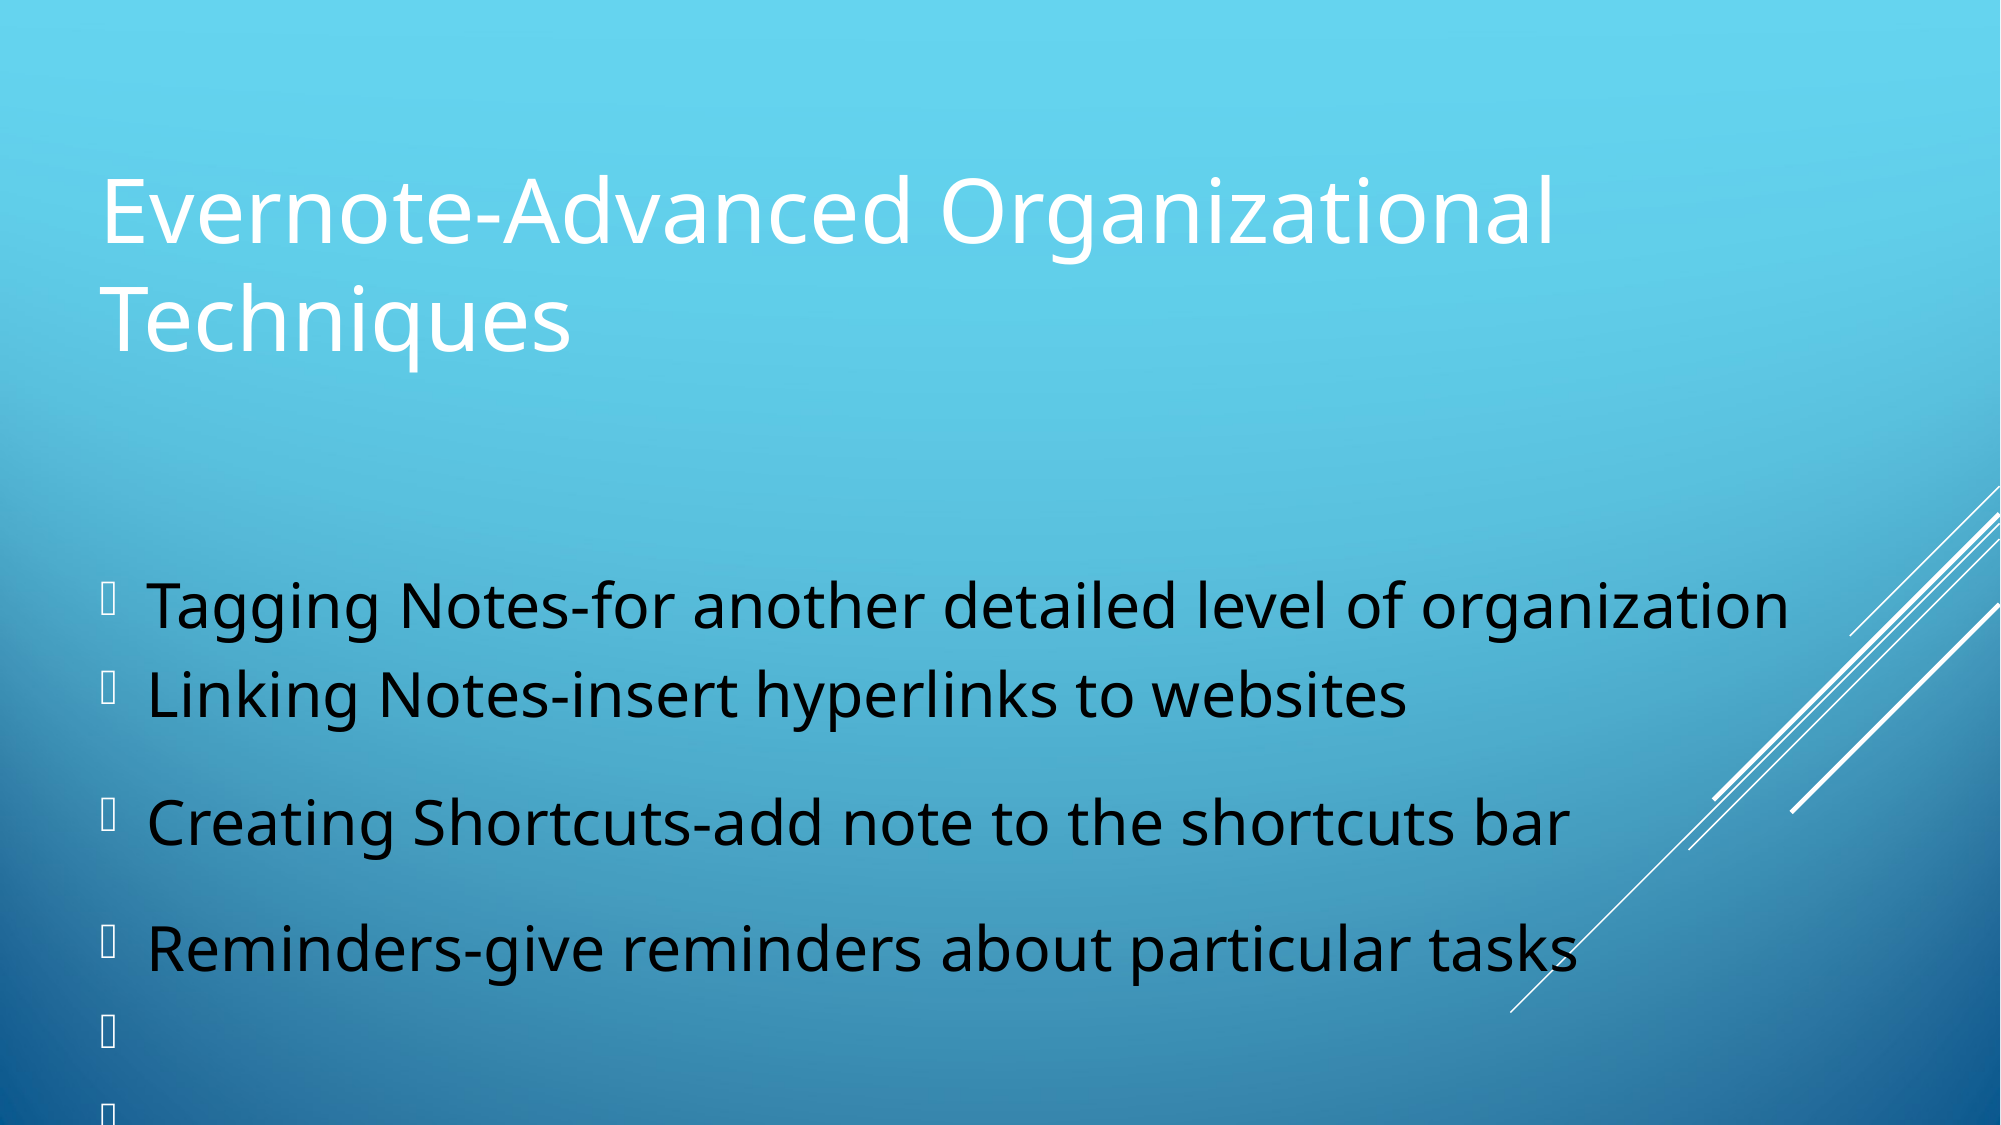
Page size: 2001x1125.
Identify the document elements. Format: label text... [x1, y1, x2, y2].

list Tagging Notes-for another detailed level of organization Linking Notes-insert hyperlinks to websites Creating Shortcuts-add note to the shortcuts bar Reminders-give reminders about particular tasks [84, 433, 1910, 1125]
title Evernote-Advanced Organizational Techniques [84, 138, 1910, 386]
